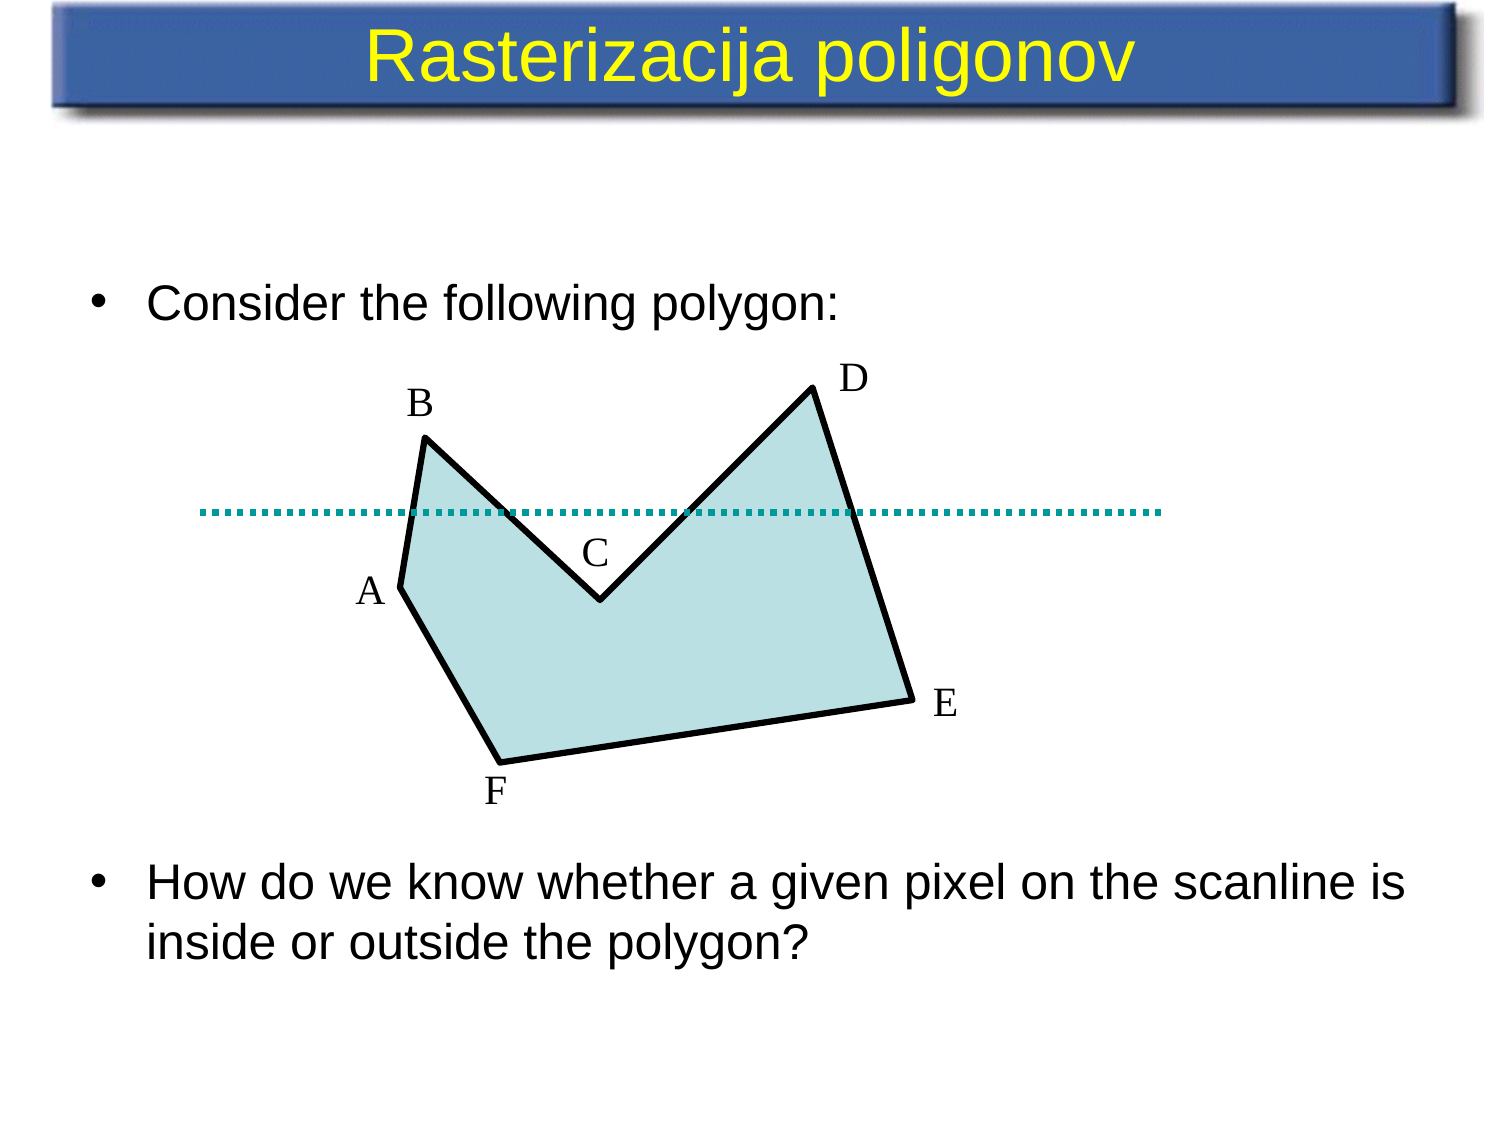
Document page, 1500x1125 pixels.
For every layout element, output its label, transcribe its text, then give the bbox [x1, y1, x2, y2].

list Consider the following polygon: How do we know whether a given pixel on the scanline is inside or outside the polygon? [75, 262, 1426, 1006]
picture [50, 0, 1484, 127]
text_box A [340, 554, 401, 621]
text_box C [566, 517, 625, 583]
title Rasterizacija poligonov [75, 0, 1426, 105]
text_box F [469, 754, 523, 821]
text_box B [391, 367, 450, 433]
text_box E [918, 667, 974, 733]
text_box [401, 387, 913, 760]
text_box D [824, 342, 885, 408]
